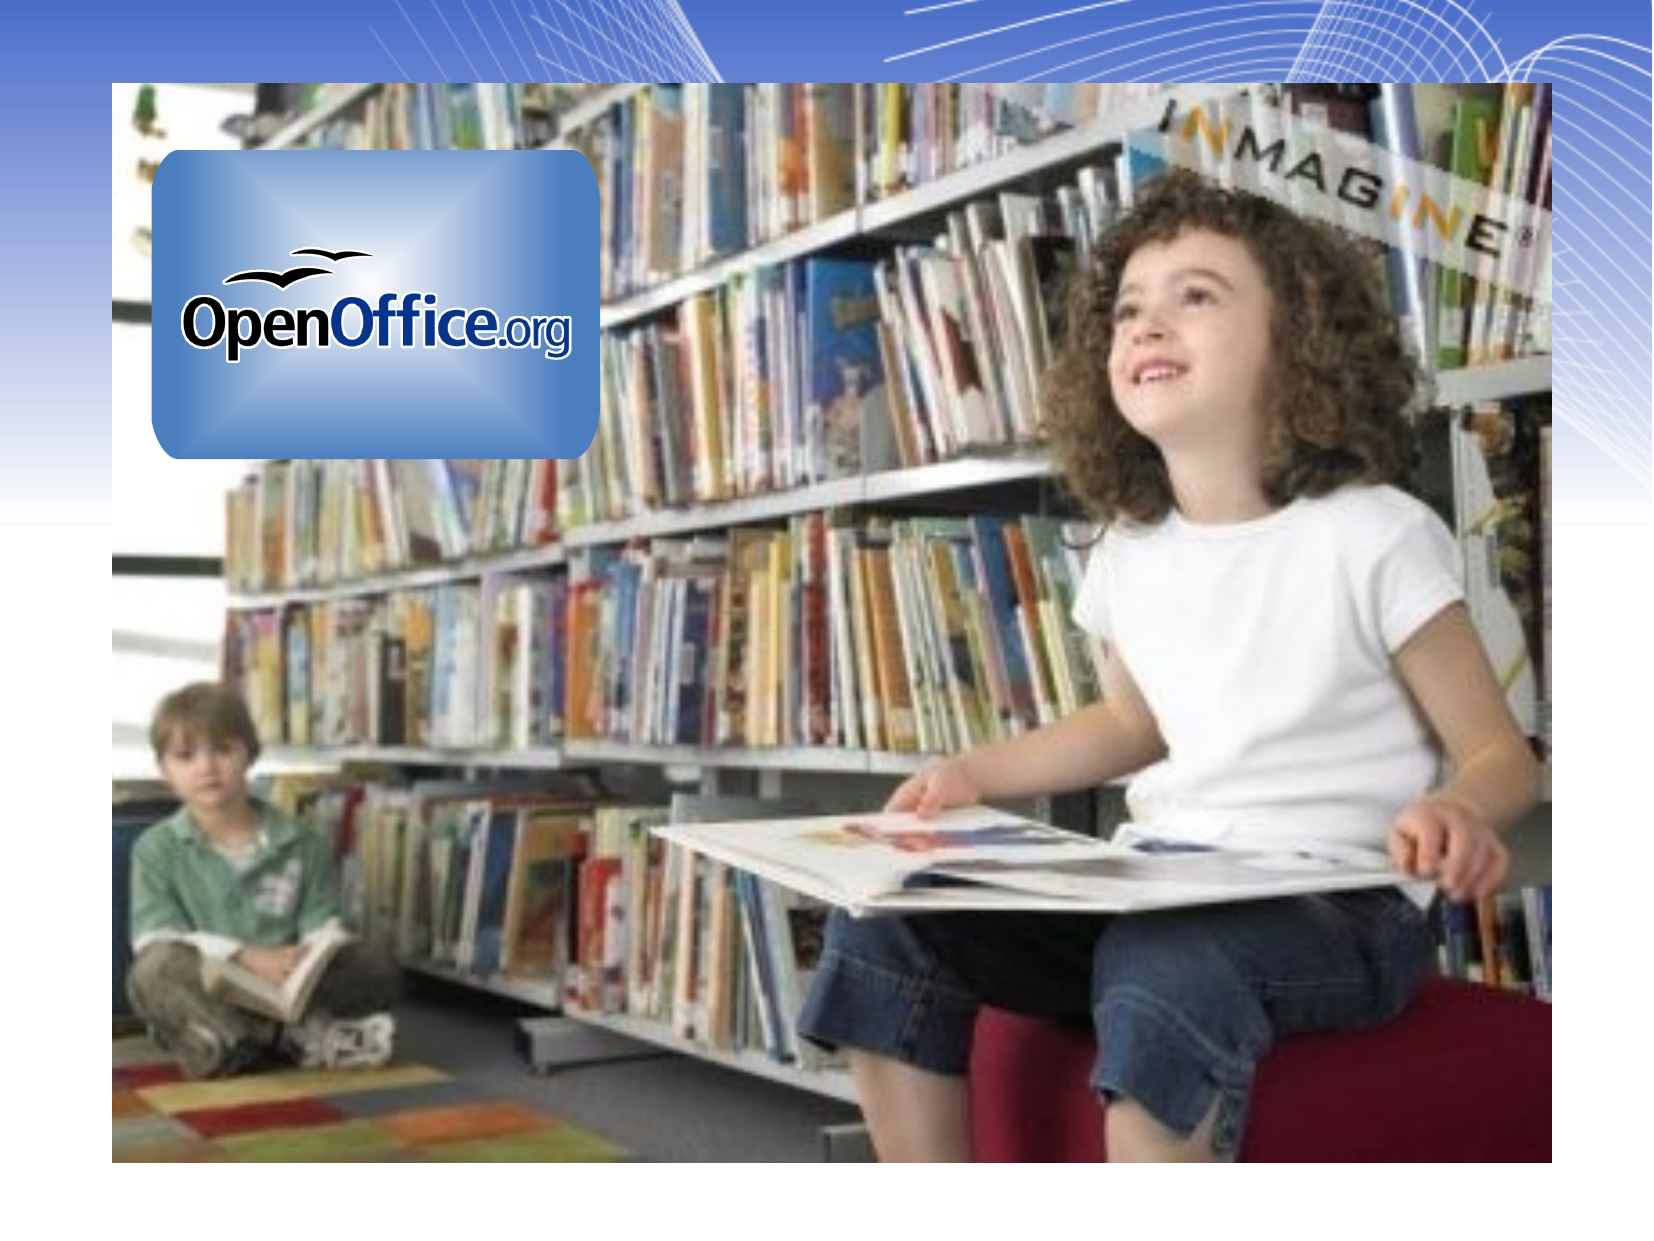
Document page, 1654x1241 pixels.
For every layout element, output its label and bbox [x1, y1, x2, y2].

text_box [151, 150, 601, 460]
picture [112, 0, 1654, 1163]
